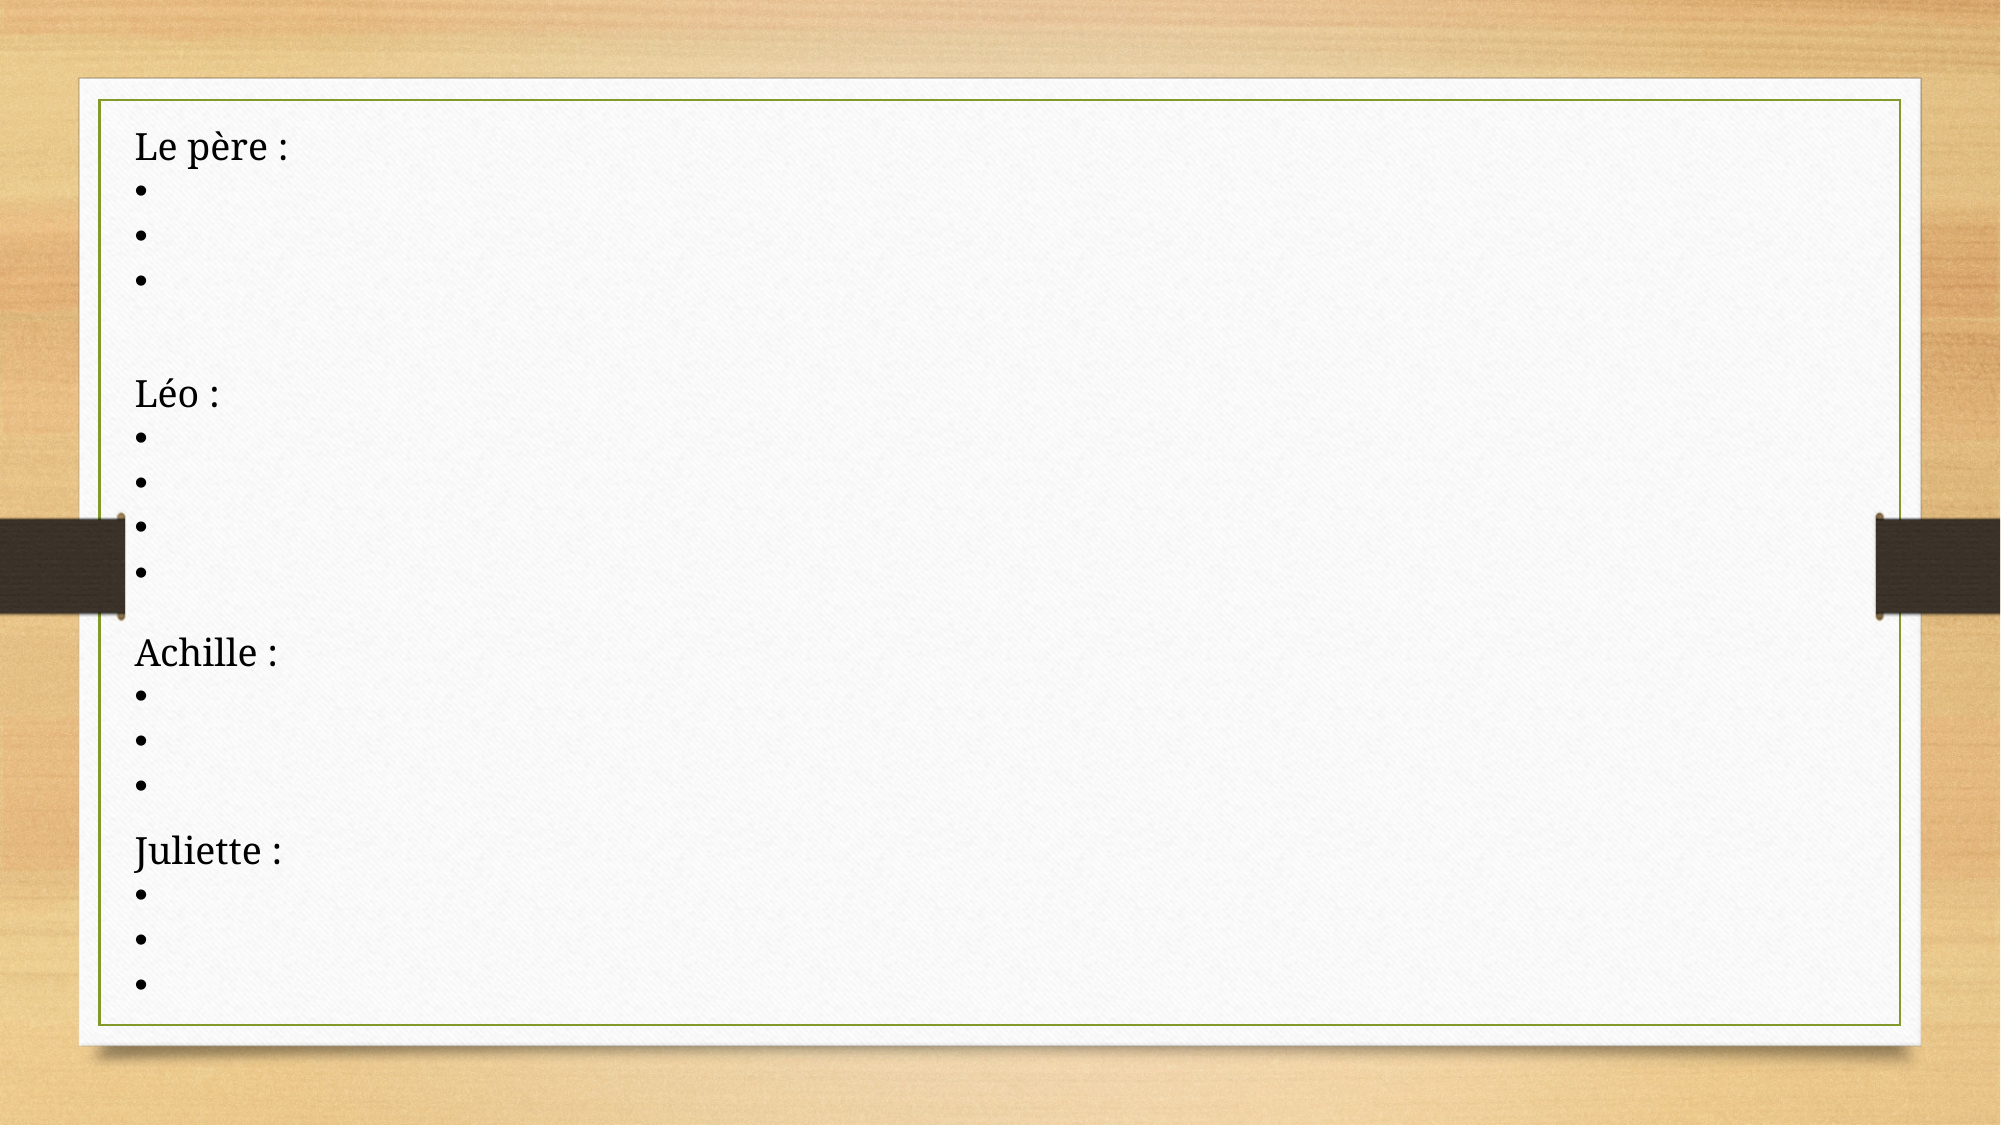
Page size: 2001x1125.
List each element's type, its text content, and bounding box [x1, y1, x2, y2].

text_box Léo : [119, 362, 1734, 605]
text_box Achille : [119, 621, 1734, 818]
text_box Le père : [119, 115, 1734, 313]
text_box Juliette : [119, 819, 1734, 1017]
